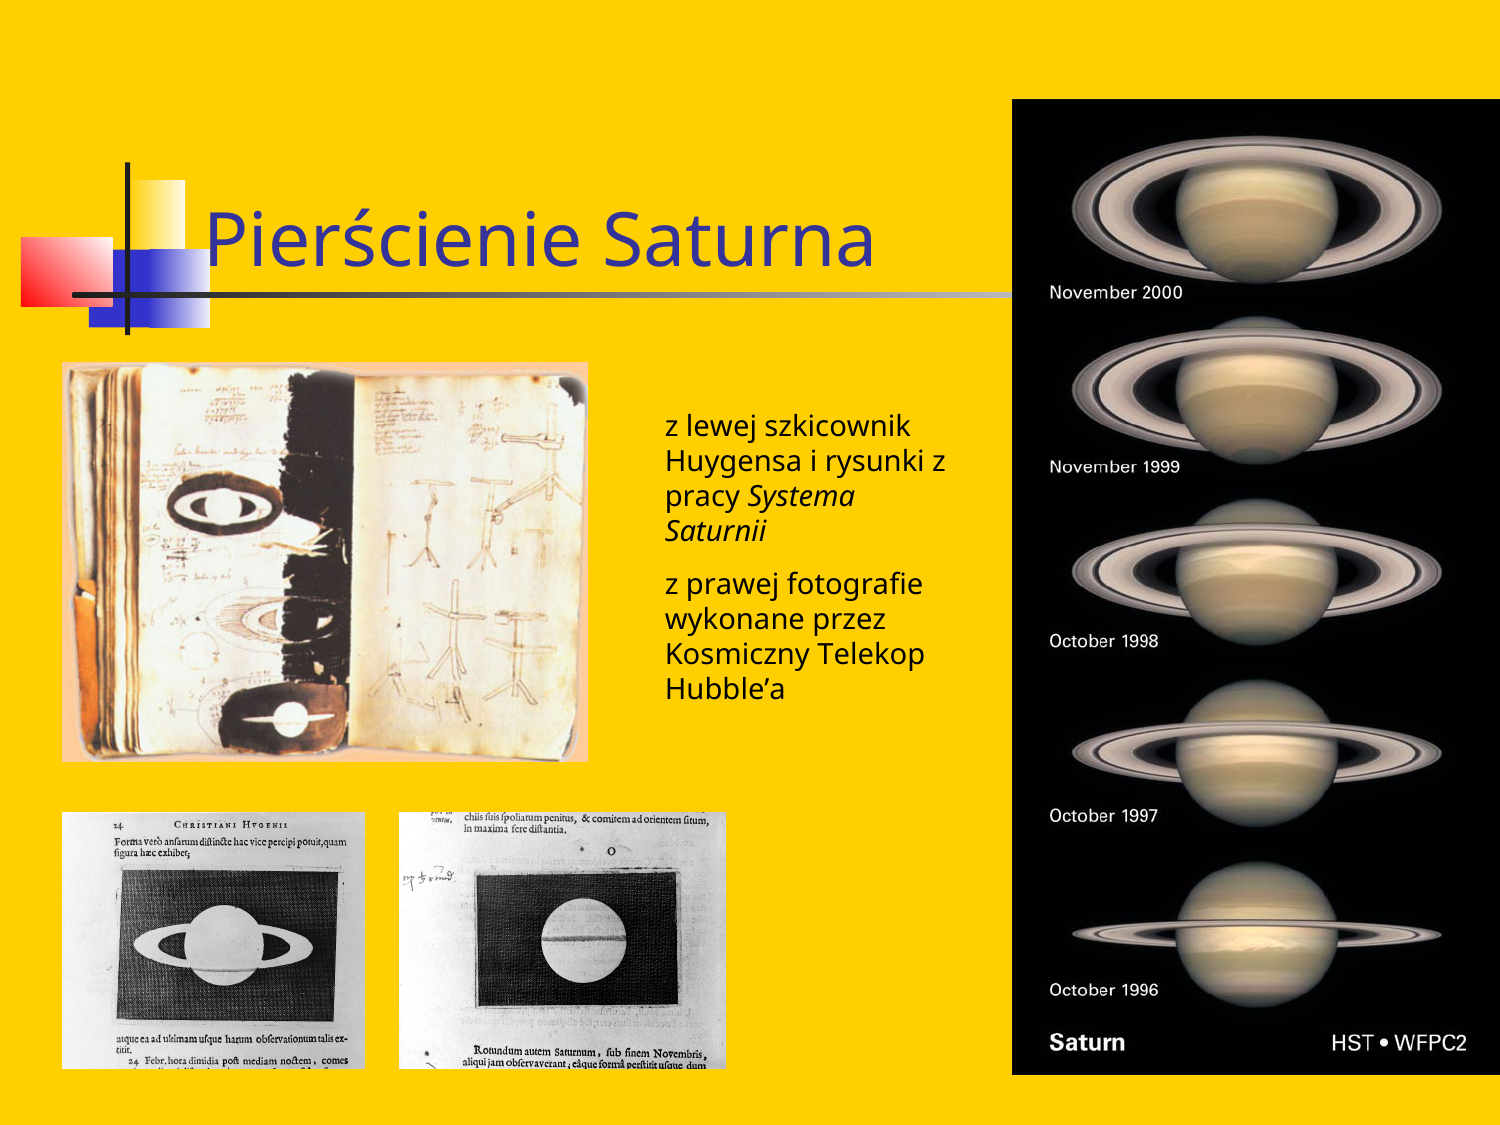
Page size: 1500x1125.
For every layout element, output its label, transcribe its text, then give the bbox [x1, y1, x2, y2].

text_box z lewej szkicownik Huygensa i rysunki z pracy Systema Saturnii z prawej fotografie wykonane przez Kosmiczny Telekop Hubble’a [649, 399, 963, 714]
picture [1012, 99, 1500, 1075]
picture [62, 812, 365, 1069]
picture [399, 812, 726, 1069]
title Pierścienie Saturna [188, 101, 1012, 289]
picture [62, 362, 588, 762]
